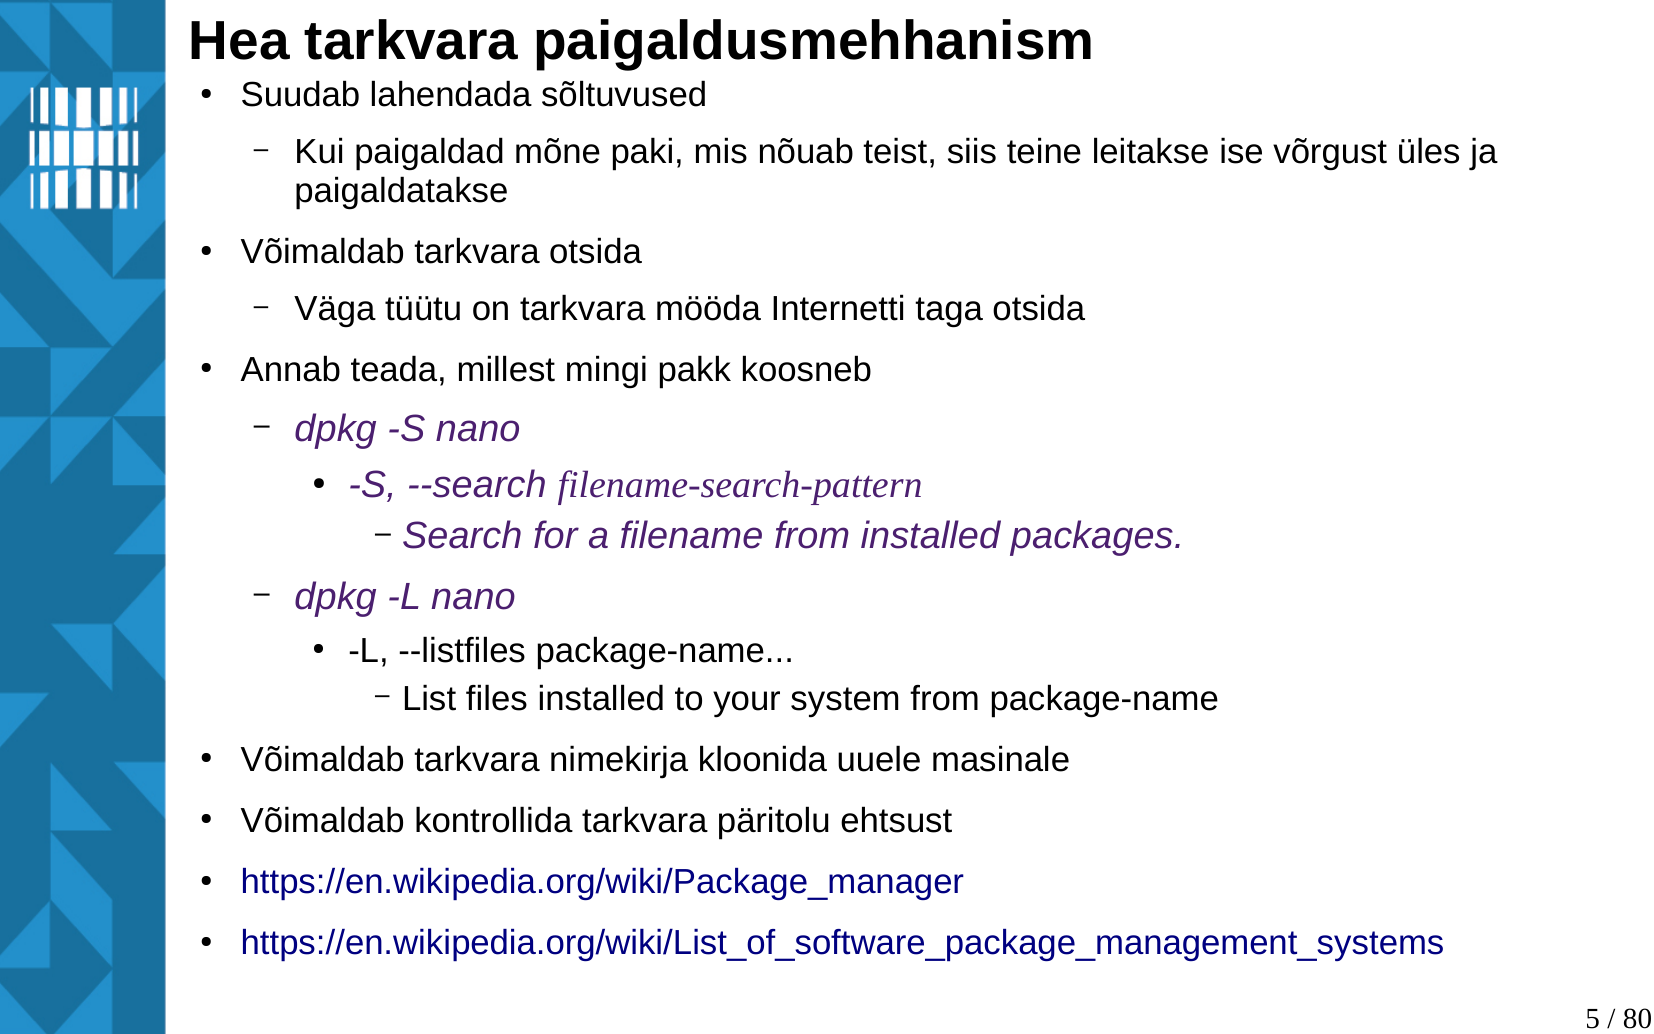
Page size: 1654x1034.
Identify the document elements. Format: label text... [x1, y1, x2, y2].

list Suudab lahendada sõltuvused Kui paigaldad mõne paki, mis nõuab teist, siis teine leitakse ise võrgust üles ja paigaldatakse Võimaldab tarkvara otsida Väga tüütu on tarkvara mööda Internetti taga otsida Annab teada, millest mingi pakk koosneb dpkg -S nano -S, --search filename-search-pattern Search for a filename from installed packages. dpkg -L nano -L, --listfiles package-name... List files installed to your system from package-name Võimaldab tarkvara nimekirja kloonida uuele masinale Võimaldab kontrollida tarkvara päritolu ehtsust https://en.wikipedia.org/wiki/Package_manager https://en.wikipedia.org/wiki/List_of_software_package_management_systems [186, 75, 1595, 975]
title Hea tarkvara paigaldusmehhanism [188, 0, 1536, 75]
